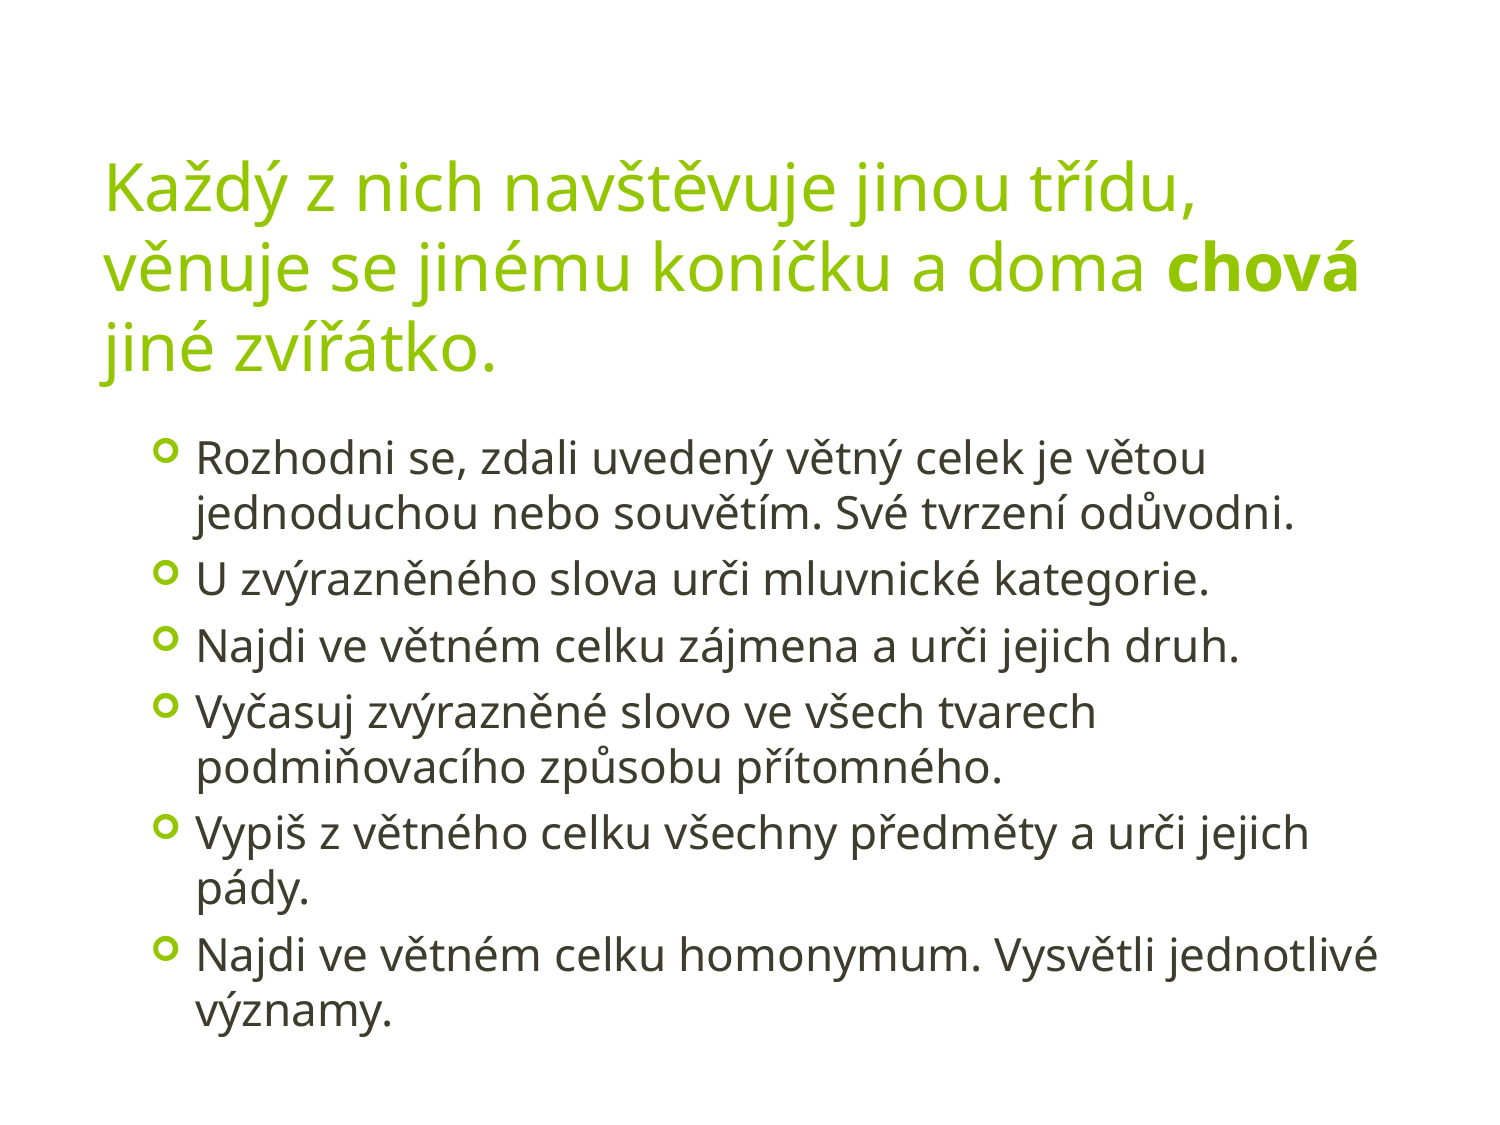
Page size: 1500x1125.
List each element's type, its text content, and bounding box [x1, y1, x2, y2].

title Každý z nich navštěvuje jinou třídu, věnuje se jinému koníčku a doma chová jiné zvířátko. [88, 137, 1388, 325]
list Rozhodni se, zdali uvedený větný celek je větou jednoduchou nebo souvětím. Své tvrzení odůvodni. U zvýrazněného slova urči mluvnické kategorie. Najdi ve větném celku zájmena a urči jejich druh. Vyčasuj zvýrazněné slovo ve všech tvarech podmiňovacího způsobu přítomného. Vypiš z větného celku všechny předměty a urči jejich pády. Najdi ve větném celku homonymum. Vysvětli jednotlivé významy. [123, 420, 1400, 1059]
